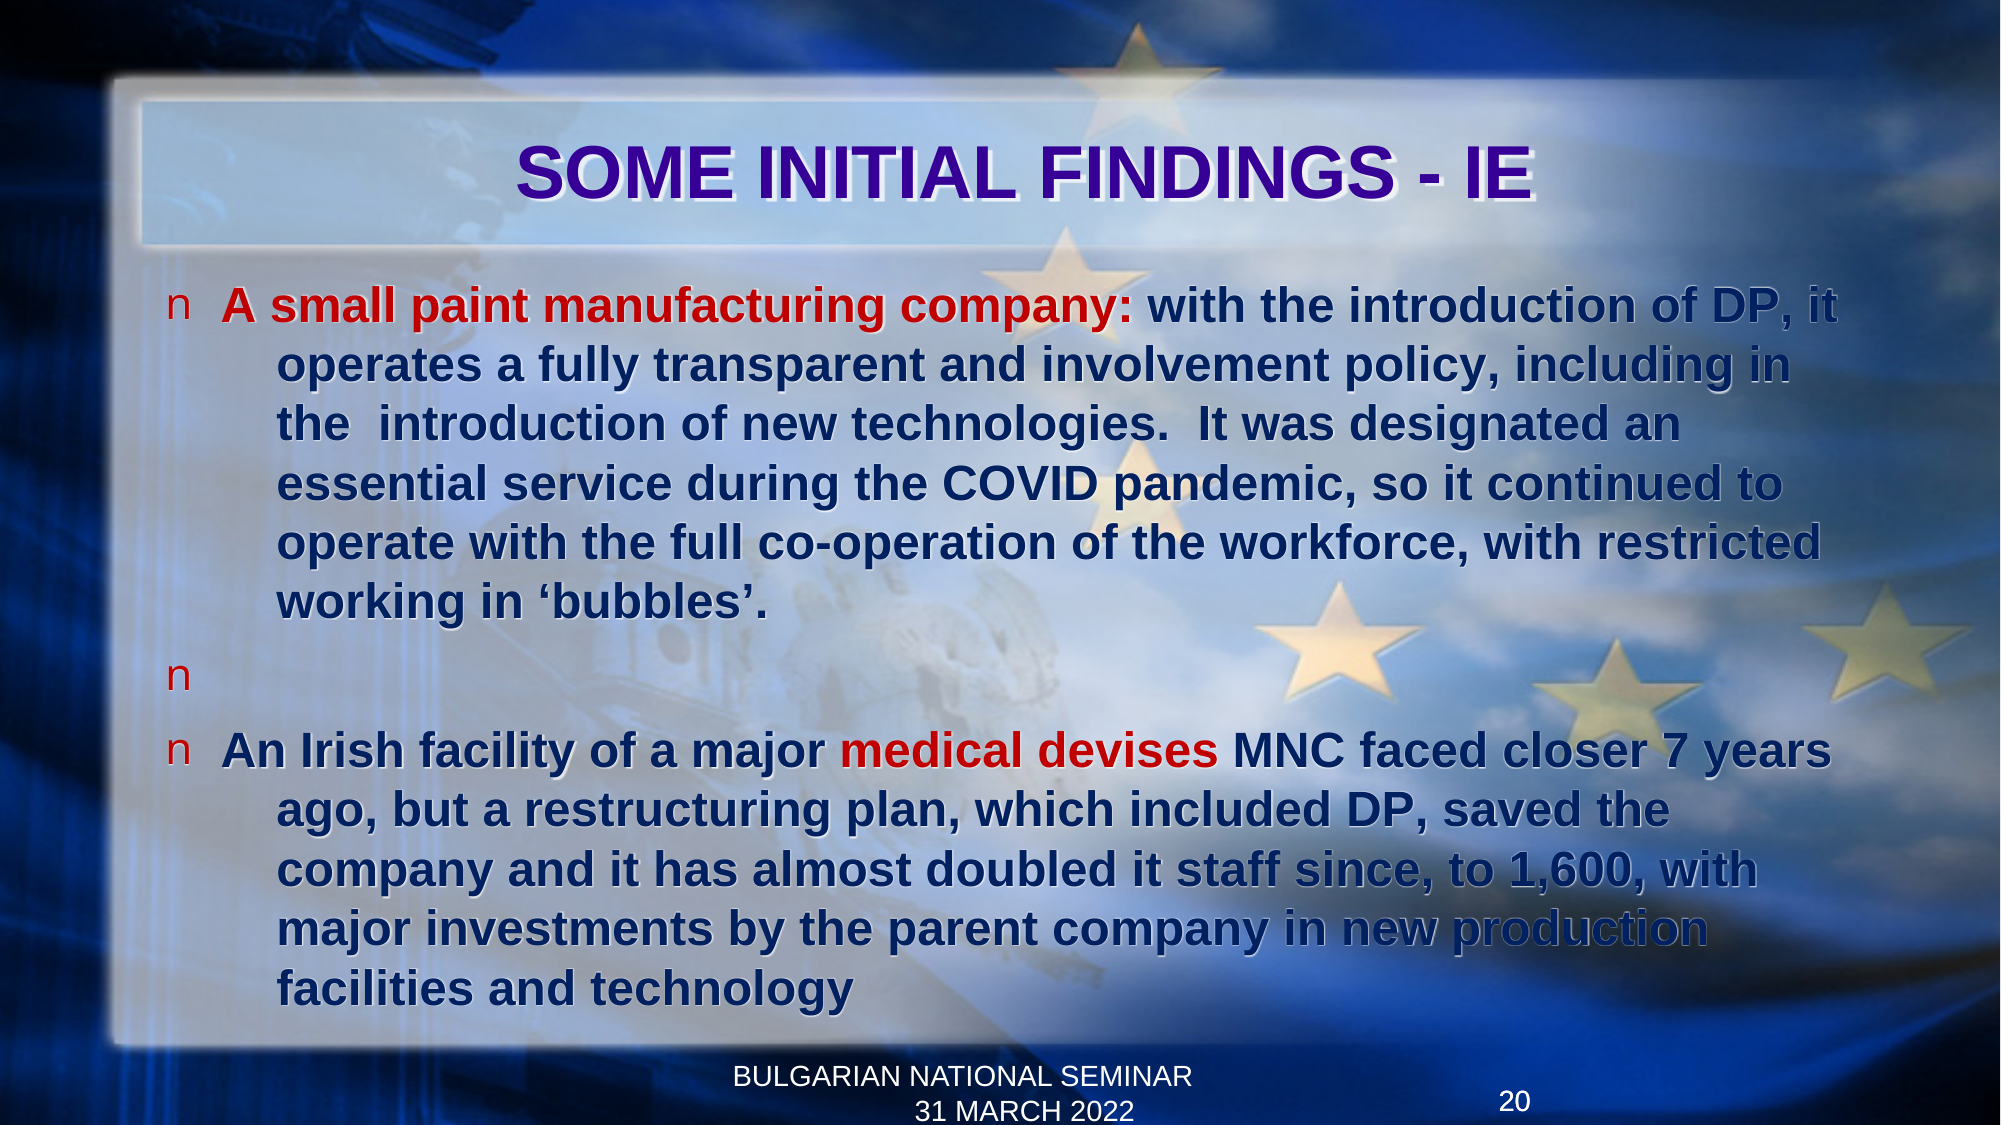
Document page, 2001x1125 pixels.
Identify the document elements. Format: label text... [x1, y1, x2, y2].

text_box [1483, 1050, 1901, 1125]
text_box BULGARIAN NATIONAL SEMINAR 31 MARCH 2022 [708, 1050, 1342, 1125]
list A small paint manufacturing company: with the introduction of DP, it operates a fully transparent and involvement policy, including in the introduction of new technologies. It was designated an essential service during the COVID pandemic, so it continued to operate with the full co-operation of the workforce, with restricted working in ‘bubbles’. An Irish facility of a major medical devises MNC faced closer 7 years ago, but a restructuring plan, which included DP, saved the company and it has almost doubled it staff since, to 1,600, with major investments by the parent company in new production facilities and technology [150, 265, 1879, 1026]
title SOME INITIAL FINDINGS - IE [150, 87, 1900, 251]
